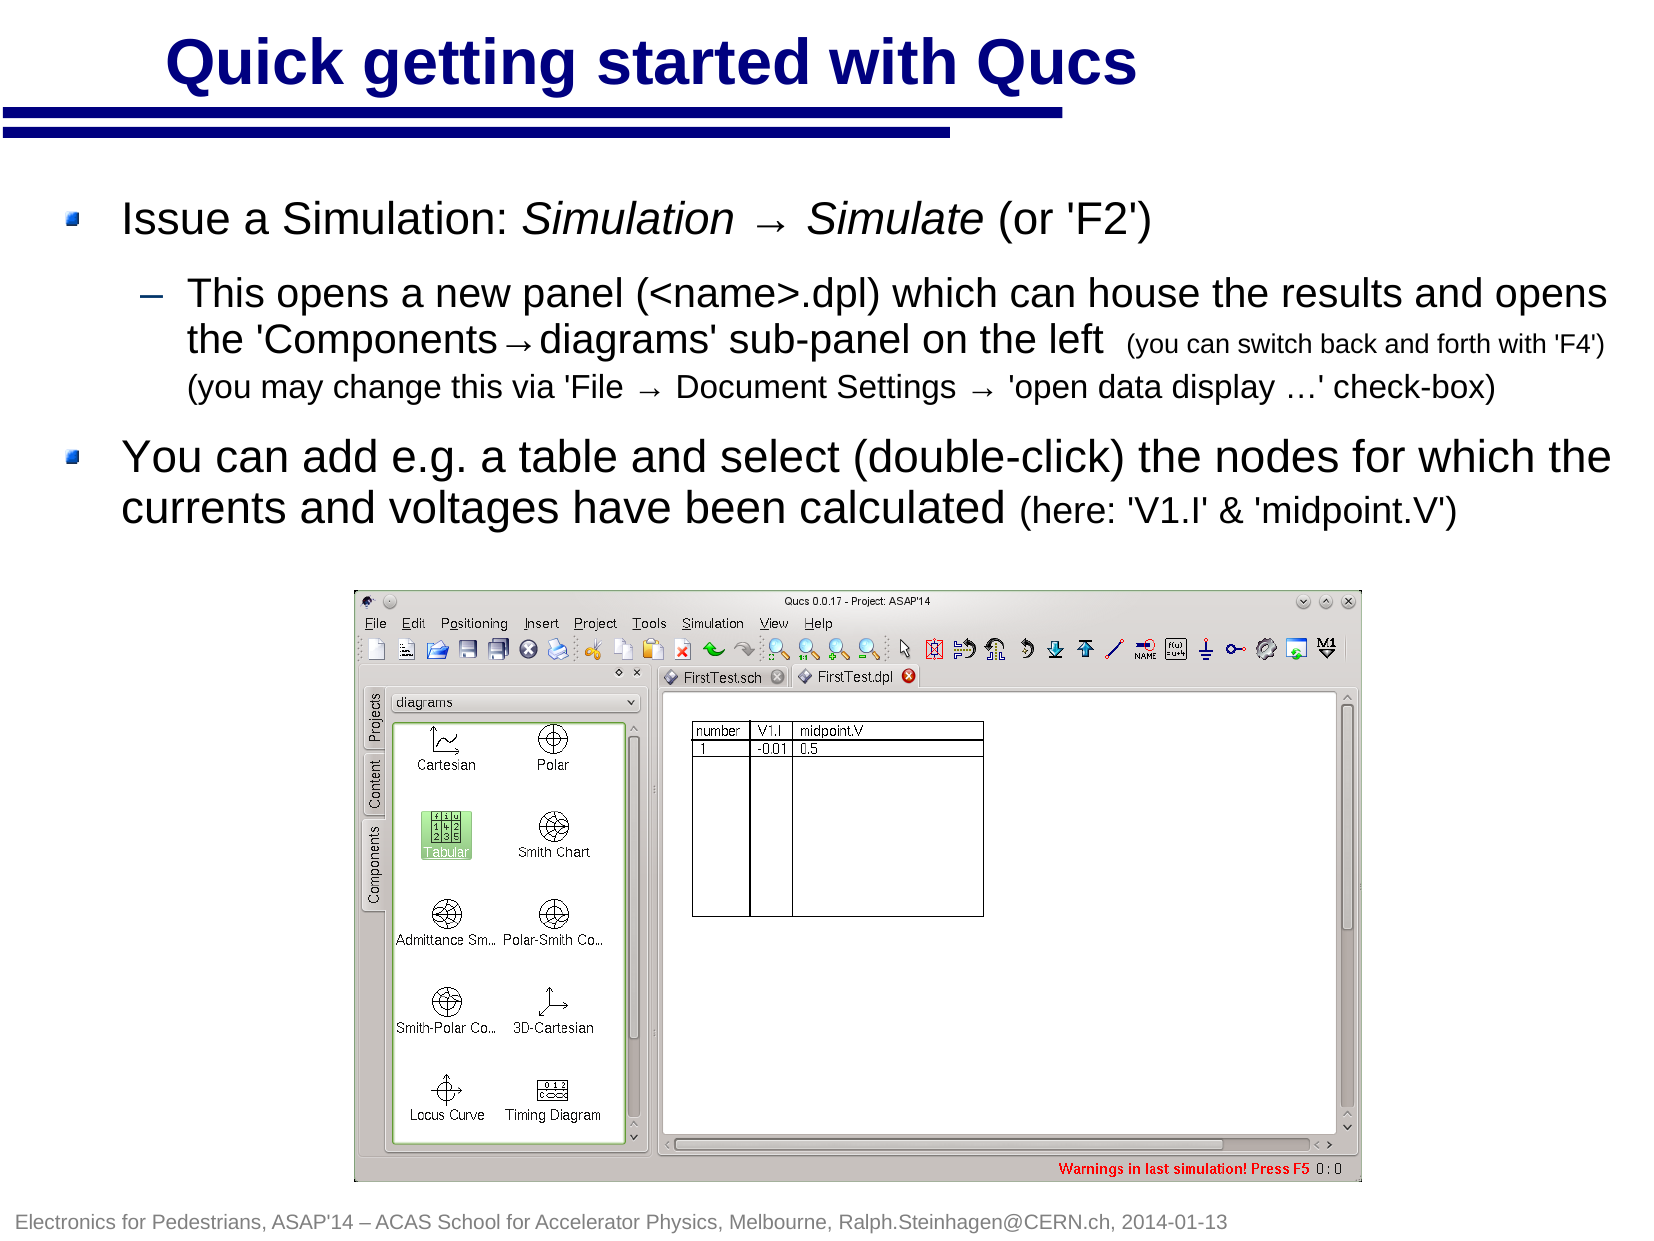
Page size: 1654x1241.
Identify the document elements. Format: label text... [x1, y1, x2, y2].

title Quick getting started with Qucs [165, 0, 1323, 124]
picture [354, 590, 1362, 1182]
list Issue a Simulation: Simulation → Simulate (or 'F2') This opens a new panel (<name>.dpl) which can house the results and opens the 'Components→diagrams' sub-panel on the left (you can switch back and forth with 'F4')(you may change this via 'File → Document Settings → 'open data display …' check-box) You can add e.g. a table and select (double-click) the nodes for which the currents and voltages have been calculated (here: 'V1.I' & 'midpoint.V') [65, 192, 1628, 1205]
